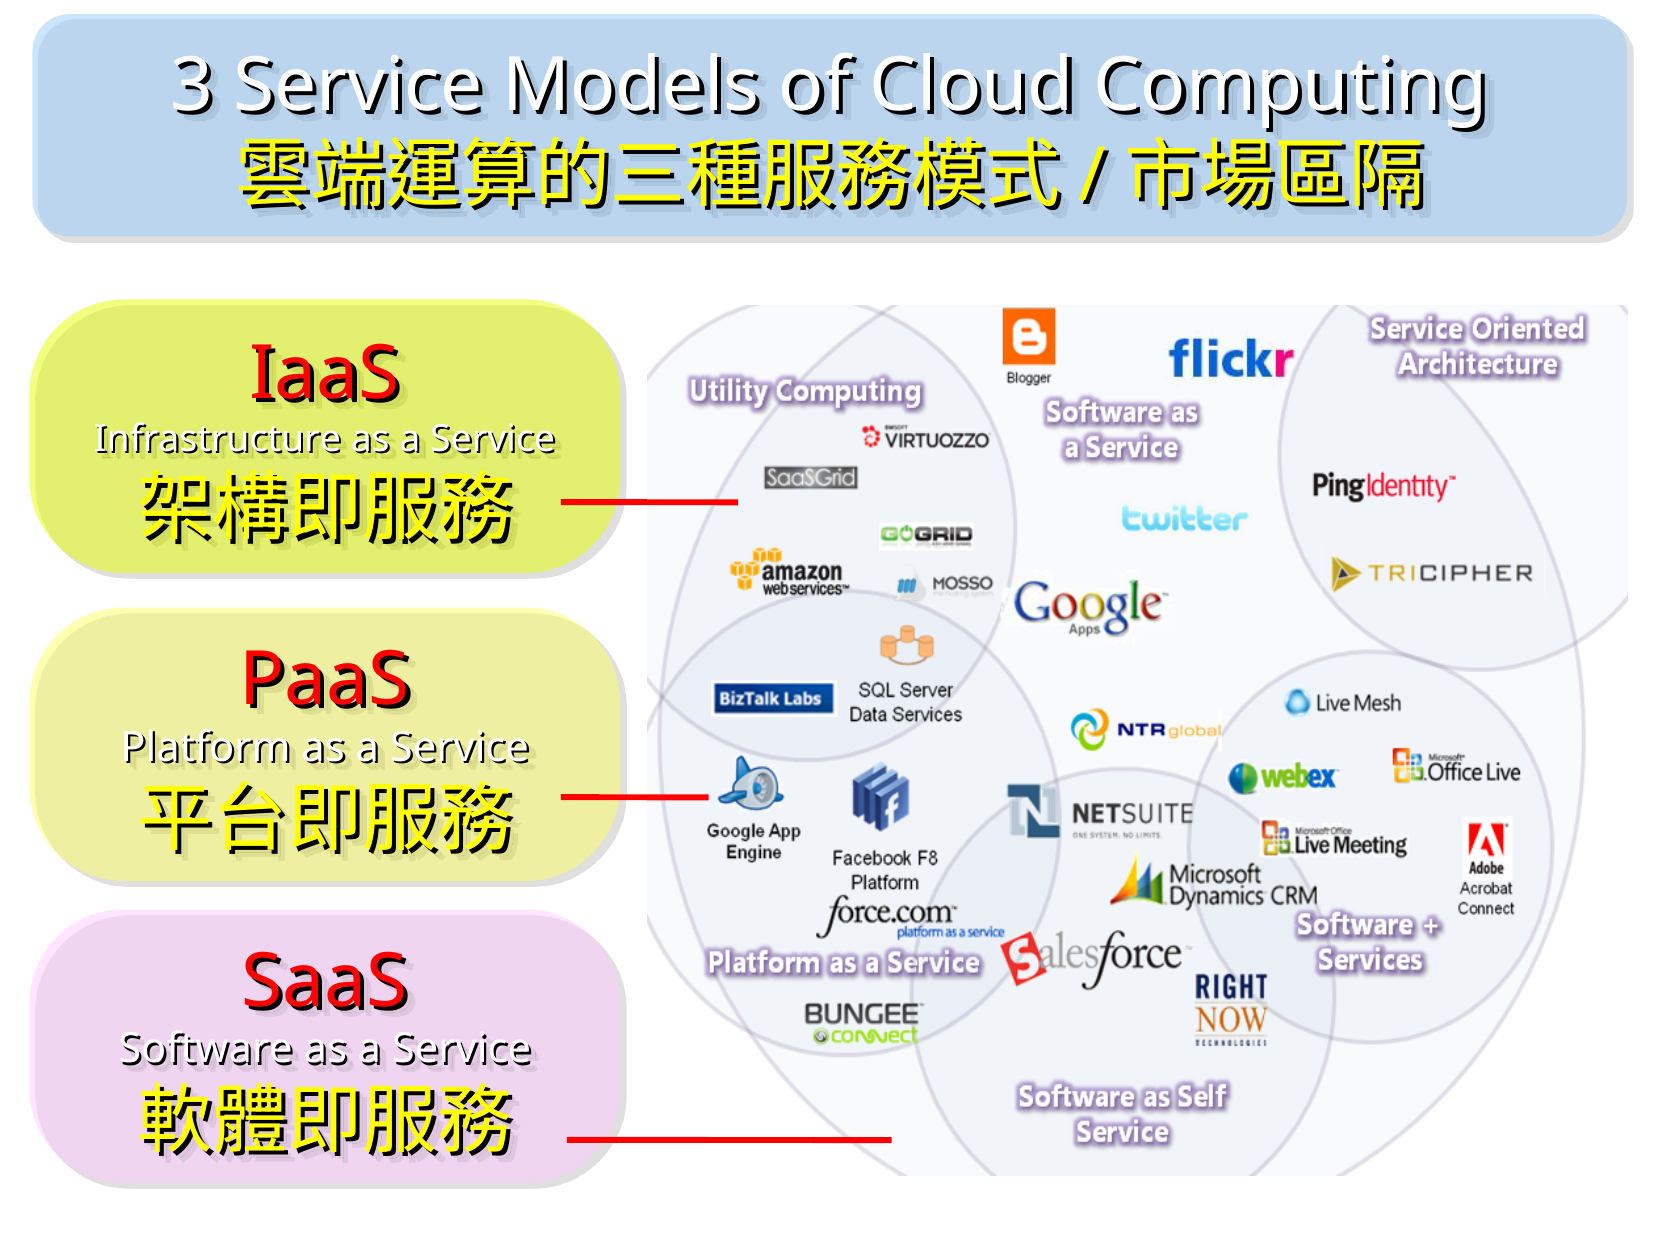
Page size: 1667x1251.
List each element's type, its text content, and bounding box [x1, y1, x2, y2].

text_box IaaS Infrastructure as a Service 架構即服務 [29, 299, 621, 573]
text_box SaaS Software as a Service 軟體即服務 [29, 909, 621, 1183]
text_box 3 Service Models of Cloud Computing 雲端運算的三種服務模式/市場區隔 [32, 14, 1628, 237]
picture [647, 305, 1628, 1176]
text_box PaaS Platform as a Service 平台即服務 [29, 607, 621, 882]
